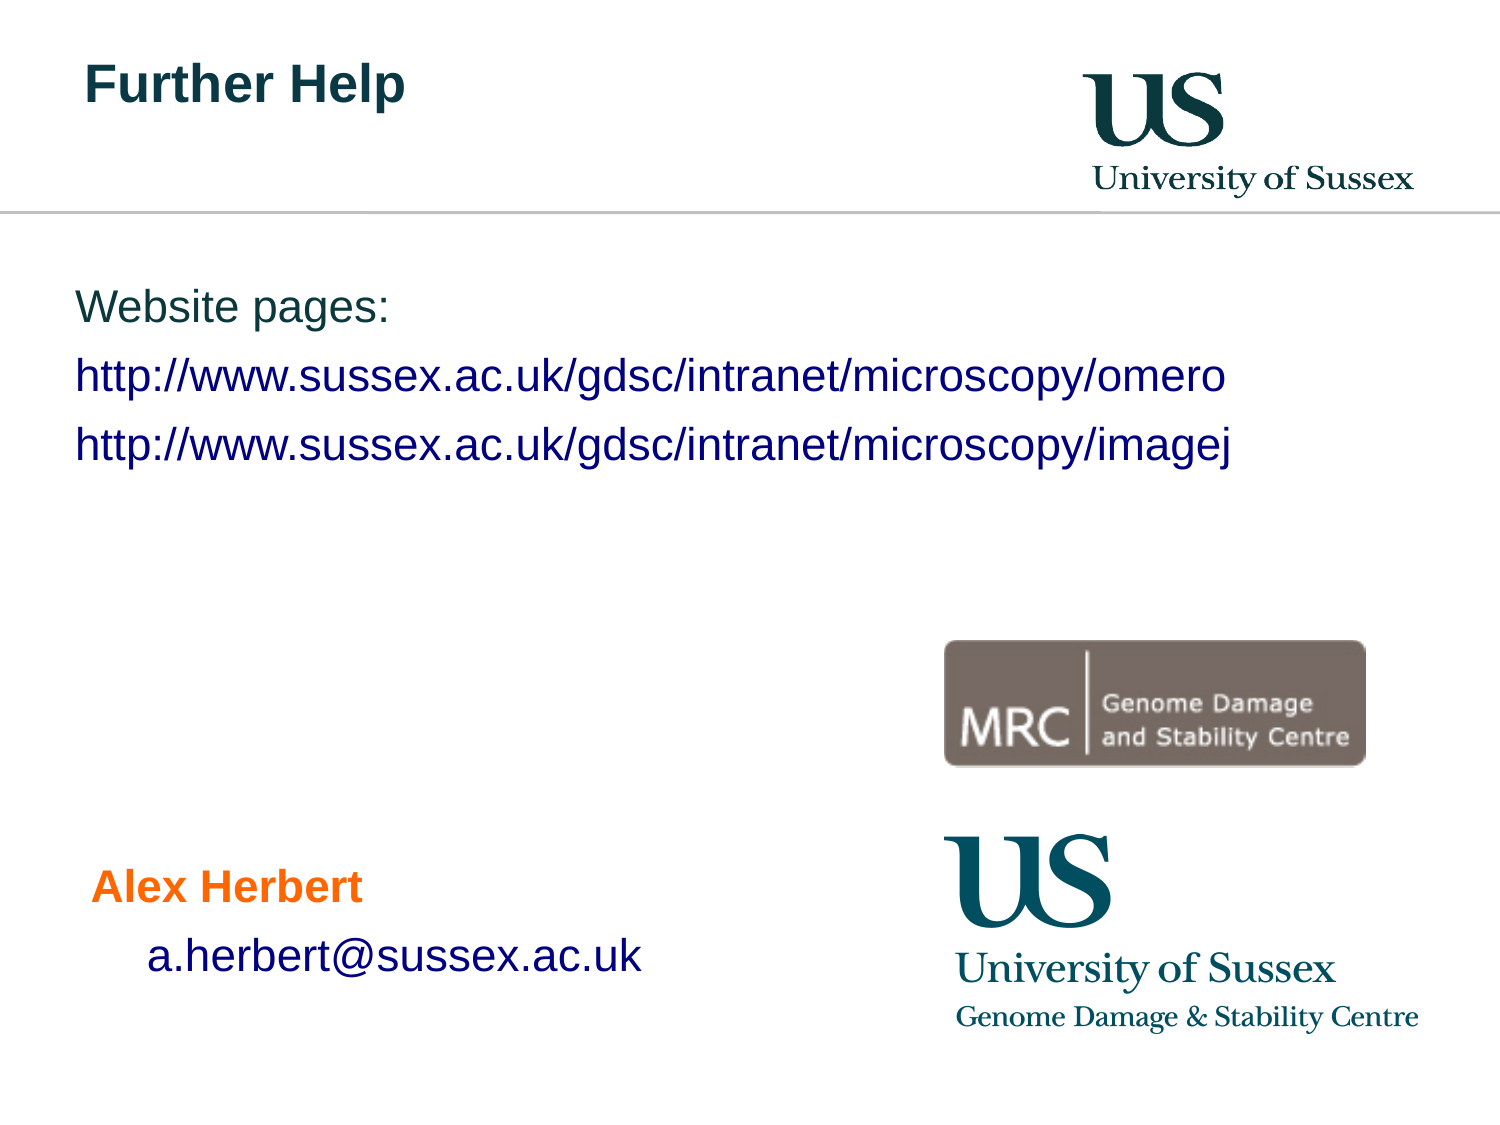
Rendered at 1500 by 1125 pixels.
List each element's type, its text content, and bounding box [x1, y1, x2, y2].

list Website pages: http://www.sussex.ac.uk/gdsc/intranet/microscopy/omero http://www.sussex.ac.uk/gdsc/intranet/microscopy/imagej [75, 263, 1425, 1006]
text_box Alex Herbert a.herbert@sussex.ac.uk [90, 307, 1450, 994]
picture [1025, 50, 1471, 218]
title Further Help [84, 48, 1063, 213]
picture [944, 1006, 1418, 1034]
picture [944, 640, 1366, 768]
